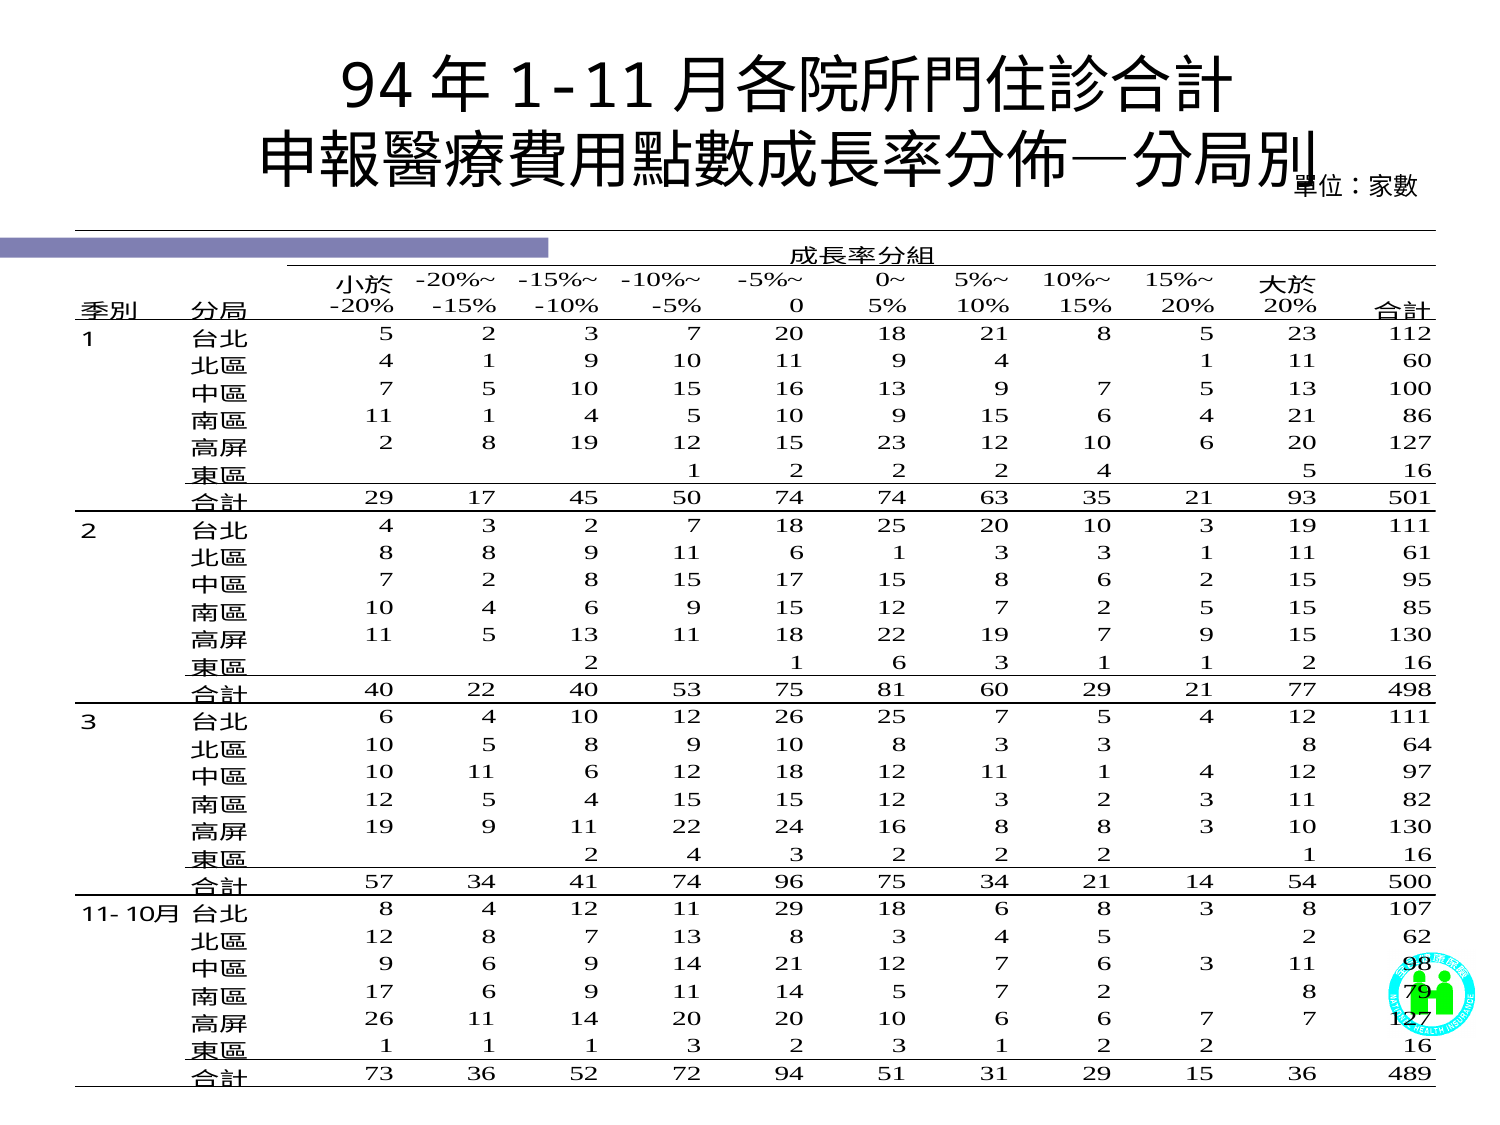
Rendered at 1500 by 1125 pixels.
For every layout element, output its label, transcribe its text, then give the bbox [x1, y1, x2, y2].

chart [75, 230, 1438, 1088]
title 94年1-11月各院所門住診合計 申報醫療費用點數成長率分佈—分局別 [150, 37, 1426, 188]
text_box 單位：家數 [1275, 162, 1438, 208]
